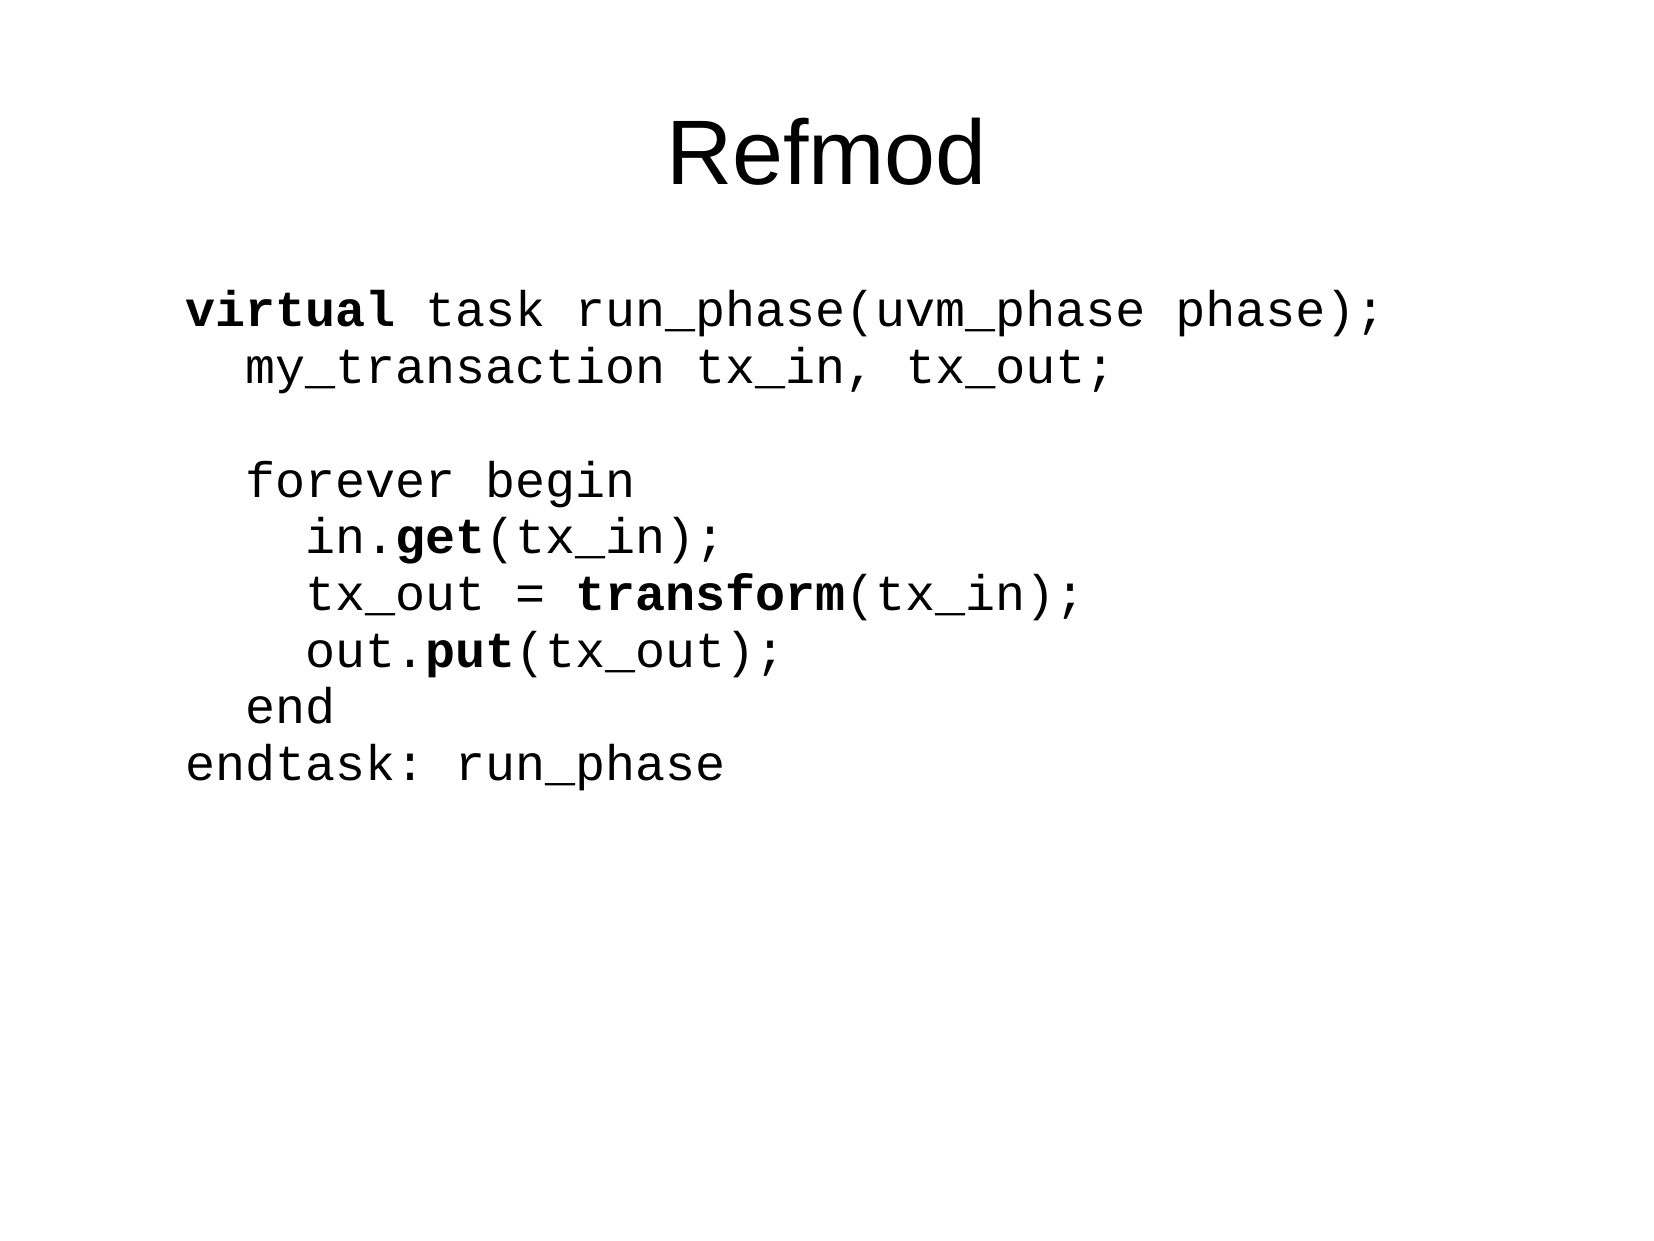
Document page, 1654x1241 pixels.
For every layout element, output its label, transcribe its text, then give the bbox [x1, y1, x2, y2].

list virtual task run_phase(uvm_phase phase); my_transaction tx_in, tx_out; forever begin in.get(tx_in); tx_out = transform(tx_in); out.put(tx_out); end endtask: run_phase [185, 285, 1386, 1156]
title Refmod [82, 49, 1571, 257]
